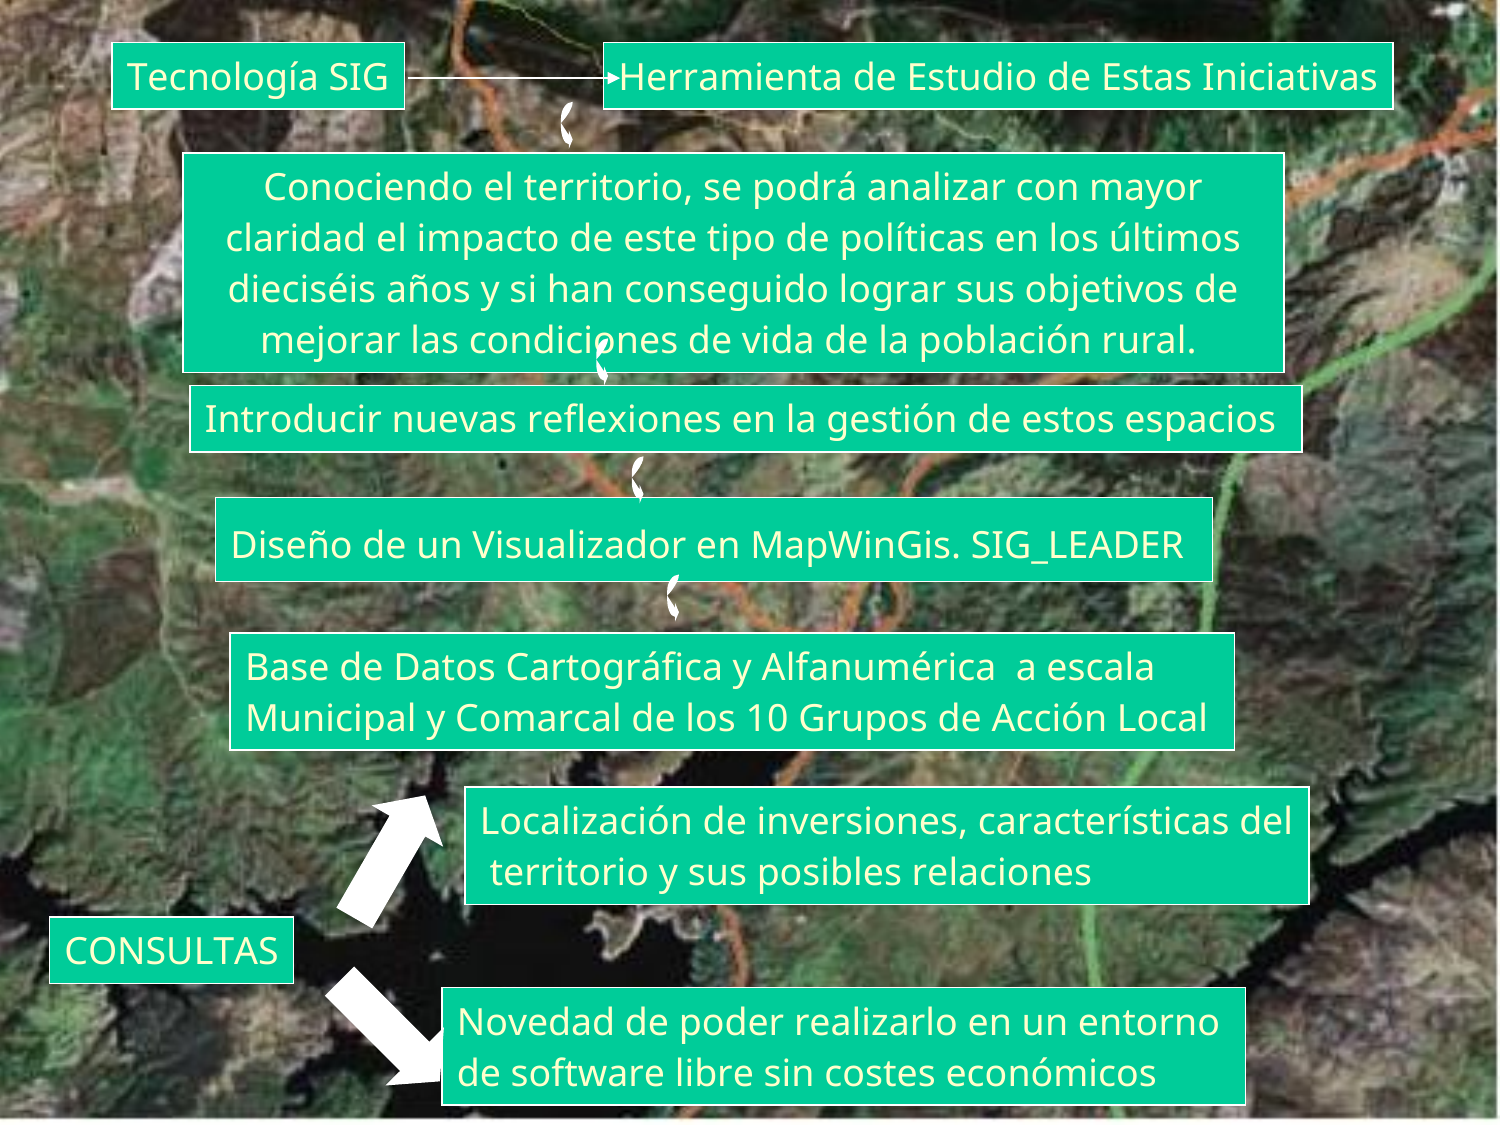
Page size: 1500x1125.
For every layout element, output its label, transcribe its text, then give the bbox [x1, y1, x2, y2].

text_box Introducir nuevas reflexiones en la gestión de estos espacios [189, 385, 1302, 452]
text_box [597, 339, 607, 357]
text_box Tecnología SIG [112, 42, 405, 110]
text_box [597, 363, 609, 385]
text_box [336, 795, 444, 929]
text_box Base de Datos Cartográfica y Alfanumérica a escala Municipal y Comarcal de los 10 Grupos de Acción Local [230, 632, 1235, 751]
text_box [560, 101, 573, 149]
text_box Localización de inversiones, características del territorio y sus posibles relaciones [465, 786, 1309, 905]
text_box [631, 456, 644, 499]
text_box Novedad de poder realizarlo en un entorno de software libre sin costes económicos [442, 987, 1246, 1106]
text_box Conociendo el territorio, se podrá analizar con mayor claridad el impacto de este tipo de políticas en los últimos dieciséis años y si han conseguido lograr sus objetivos de mejorar las condiciones de vida de la población rural. [183, 153, 1285, 373]
text_box Diseño de un Visualizador en MapWinGis. SIG_LEADER [215, 497, 1213, 582]
text_box Herramienta de Estudio de Estas Iniciativas [603, 42, 1394, 110]
picture [0, 0, 1500, 1125]
text_box CONSULTAS [49, 916, 294, 984]
text_box [324, 966, 443, 1086]
text_box [667, 576, 679, 622]
